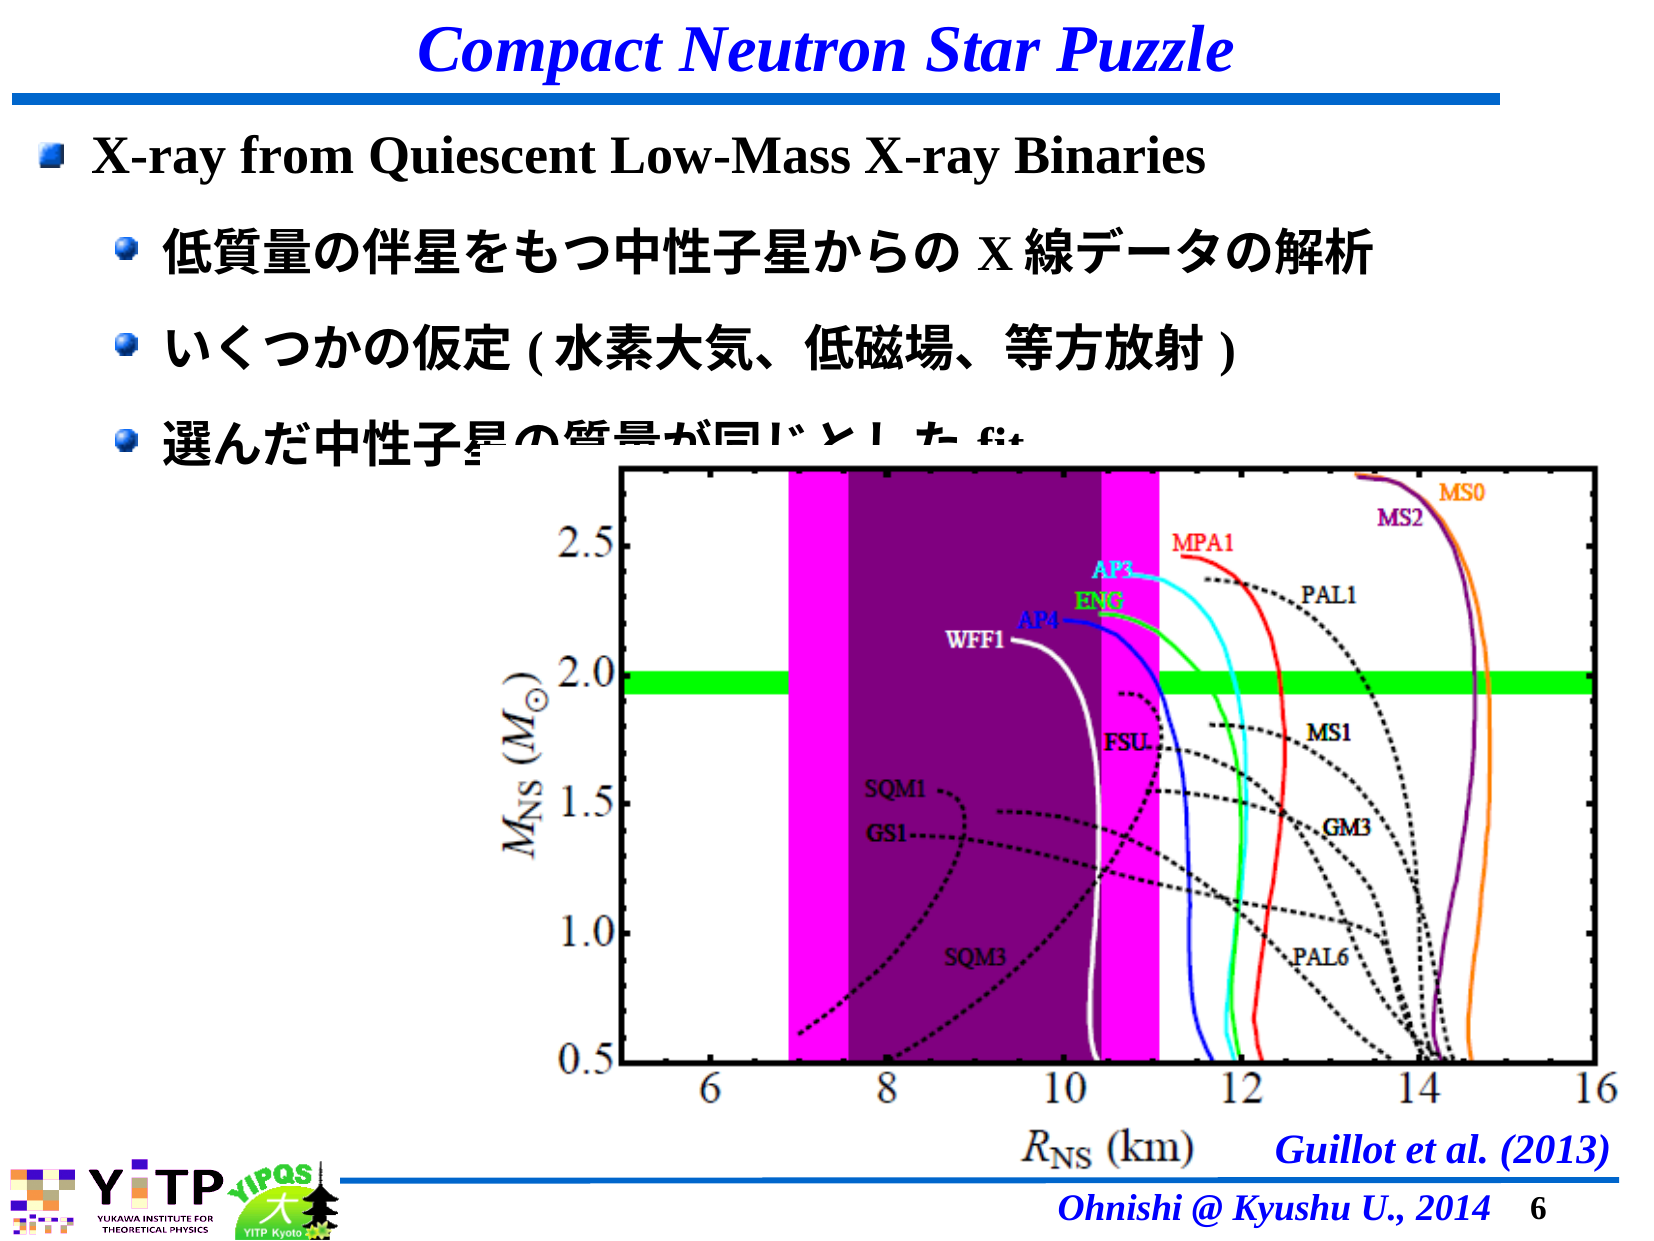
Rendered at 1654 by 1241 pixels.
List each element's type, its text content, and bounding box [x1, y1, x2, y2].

picture [480, 445, 1635, 1175]
picture [0, 1154, 340, 1241]
title Compact Neutron Star Puzzle [0, 0, 1654, 99]
text_box Guillot et al. (2013) [1274, 1126, 1612, 1174]
list X-ray from Quiescent Low-Mass X-ray Binaries 低質量の伴星をもつ中性子星からのX線データの解析 いくつかの仮定(水素大気、低磁場、等方放射) 選んだ中性子星の質量が同じとしたfit [20, 124, 1621, 1137]
